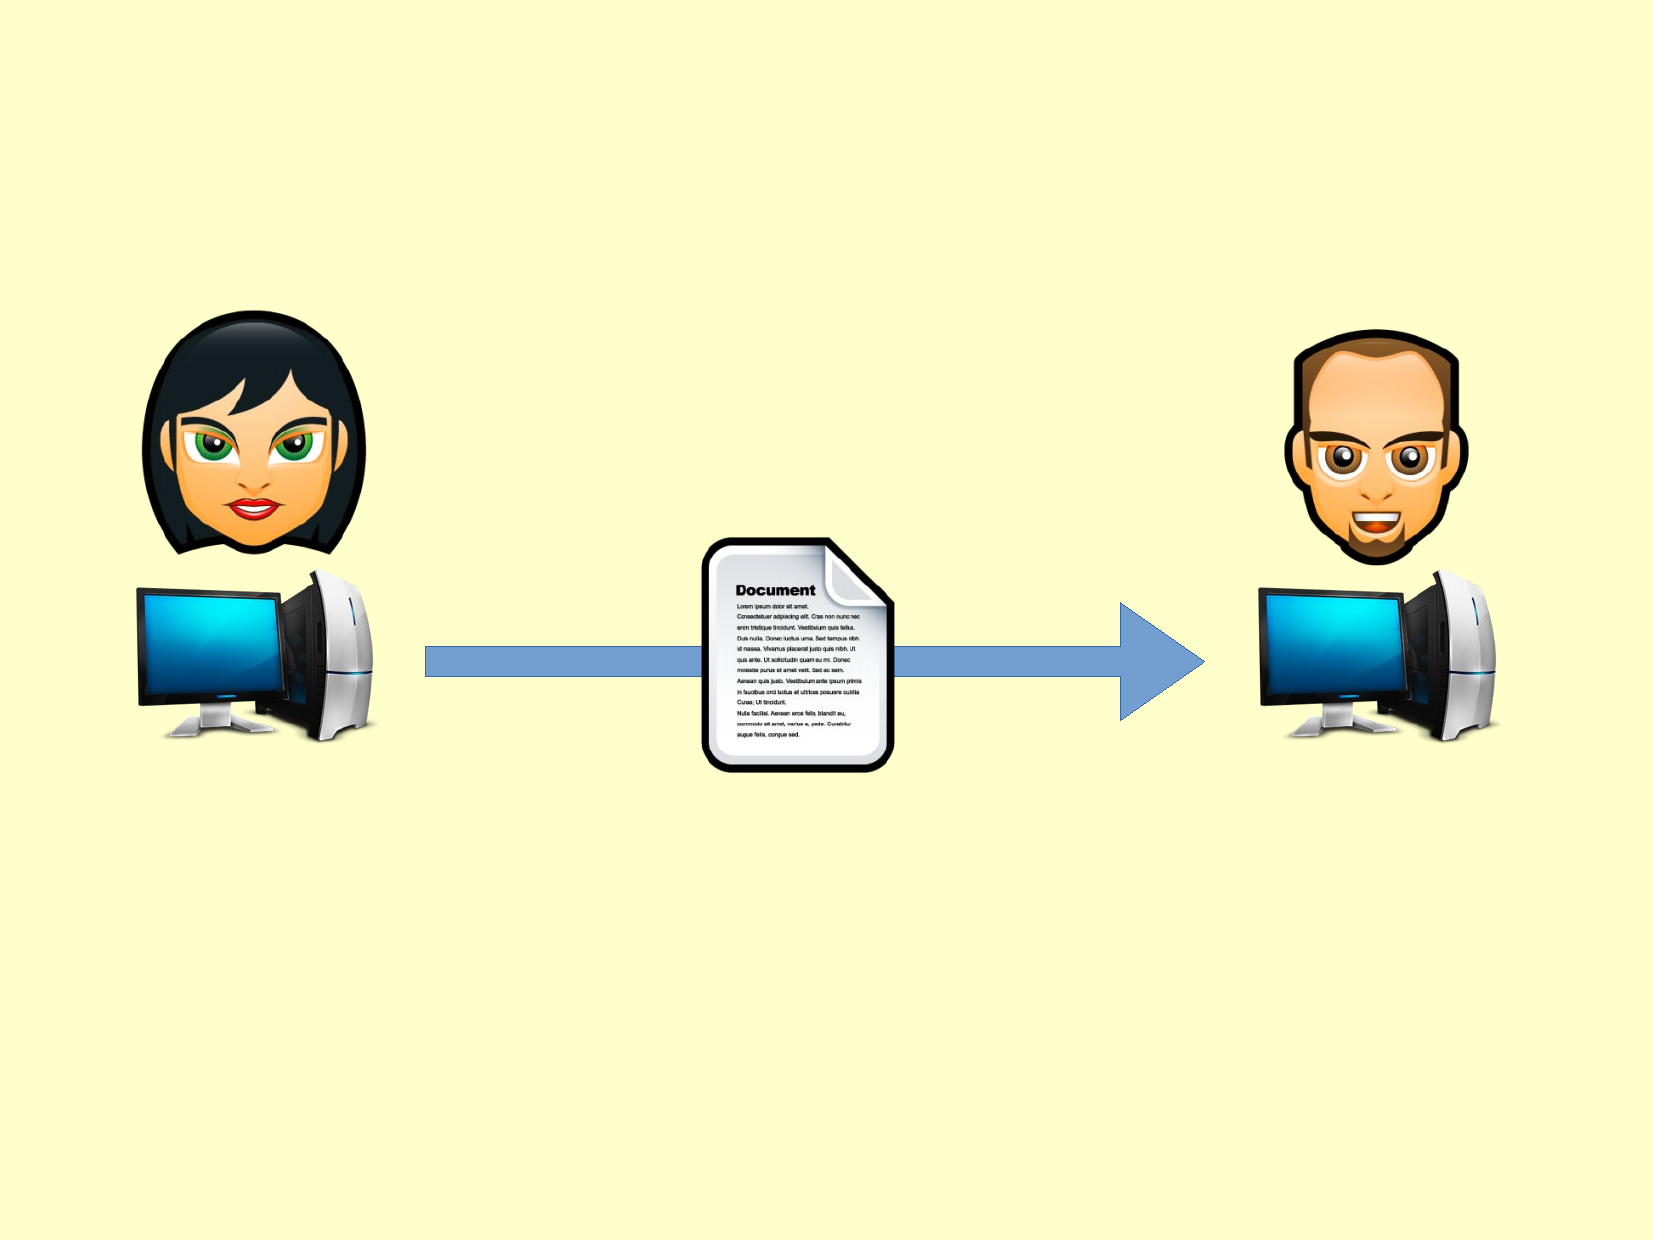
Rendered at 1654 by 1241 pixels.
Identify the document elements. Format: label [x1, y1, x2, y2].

picture [129, 308, 378, 778]
text_box [425, 646, 673, 677]
picture [1251, 318, 1501, 778]
text_box [922, 602, 1205, 721]
picture [673, 531, 922, 778]
